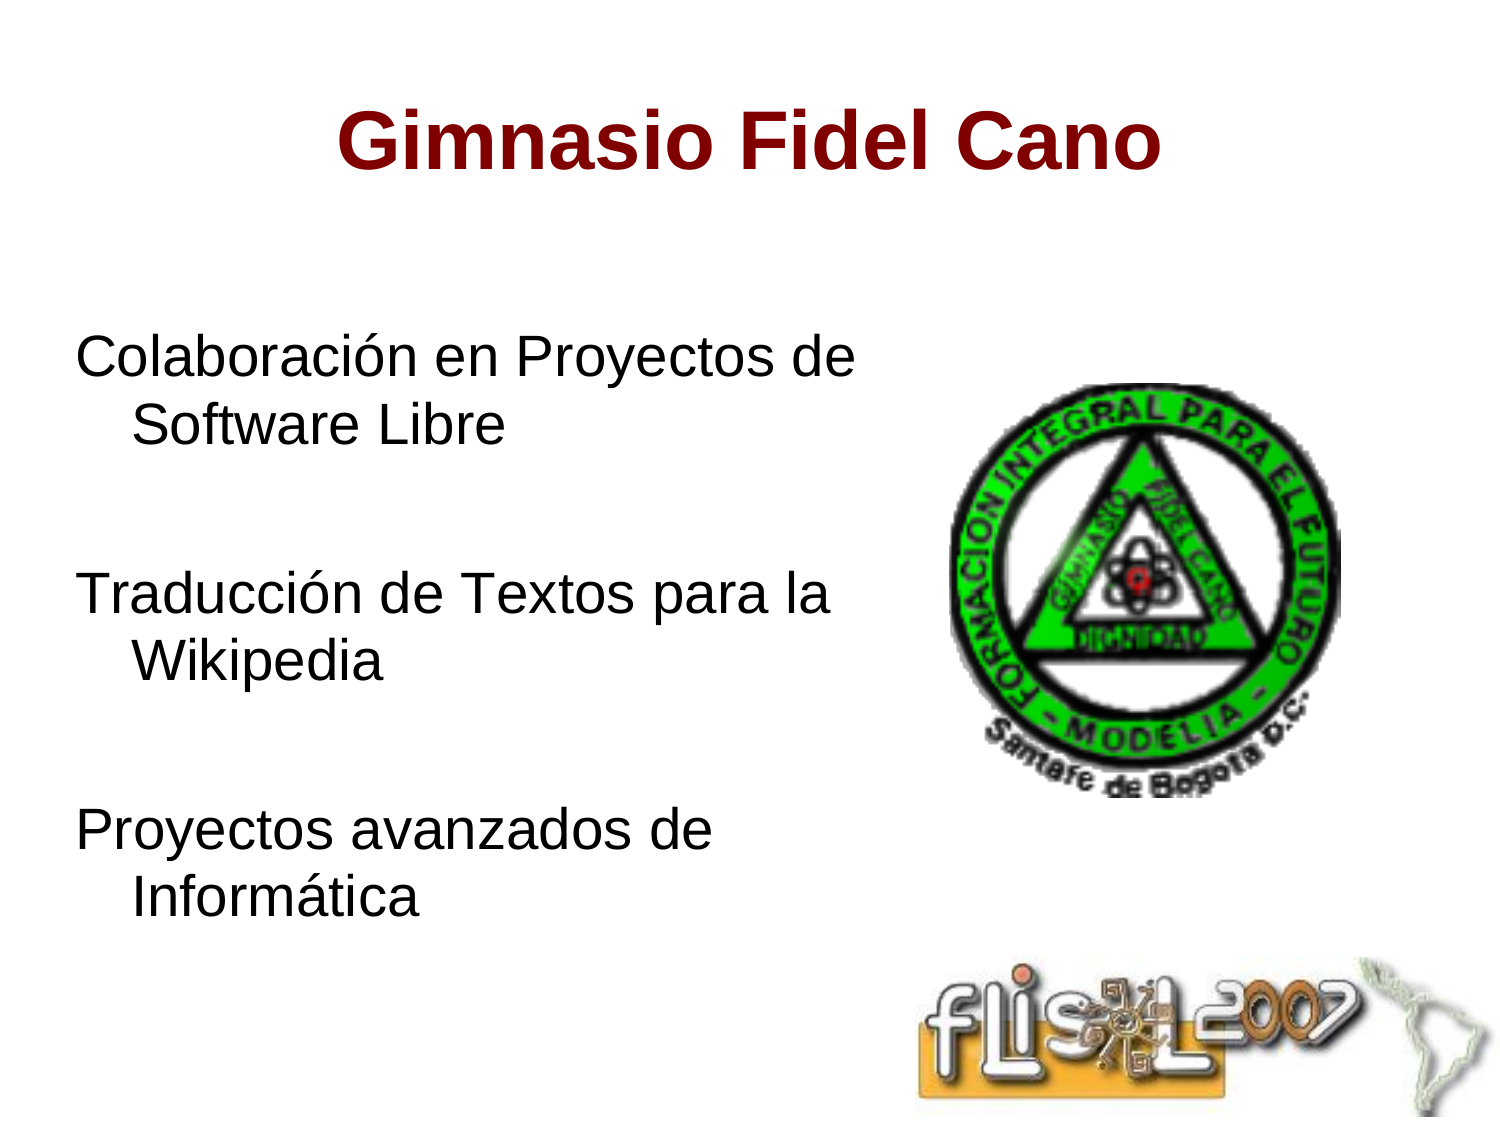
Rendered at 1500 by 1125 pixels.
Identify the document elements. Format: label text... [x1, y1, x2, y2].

list Colaboración en Proyectos de Software Libre Traducción de Textos para la Wikipedia Proyectos avanzados de Informática [75, 321, 886, 989]
picture [949, 383, 1341, 798]
picture [915, 956, 1500, 1117]
title Gimnasio Fidel Cano [75, 21, 1426, 257]
